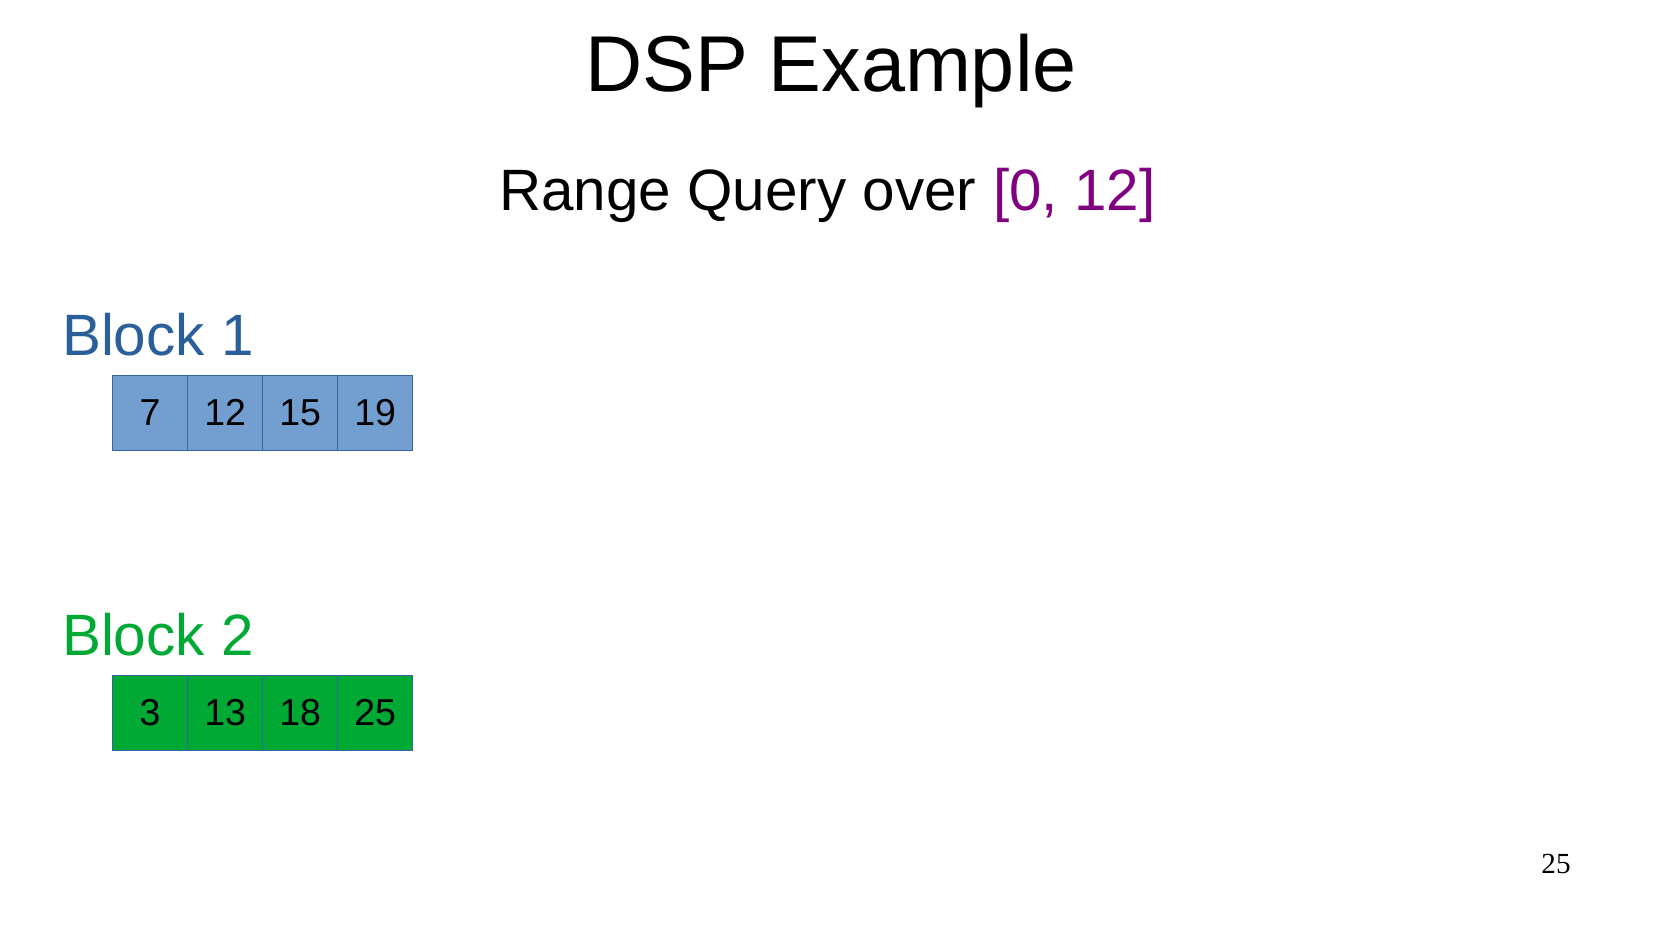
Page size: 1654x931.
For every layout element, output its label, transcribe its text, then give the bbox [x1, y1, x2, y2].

text_box 13 [187, 676, 263, 751]
text_box 18 [263, 675, 338, 751]
text_box Range Query over [0, 12] [484, 150, 1169, 263]
text_box 25 [338, 675, 413, 751]
text_box 7 [112, 376, 188, 451]
text_box Block 1 [47, 295, 269, 376]
text_box 15 [262, 375, 338, 451]
title DSP Example [86, 0, 1576, 142]
text_box Block 2 [47, 595, 269, 676]
text_box 12 [188, 376, 262, 451]
text_box 19 [338, 375, 413, 451]
text_box 3 [112, 676, 187, 751]
